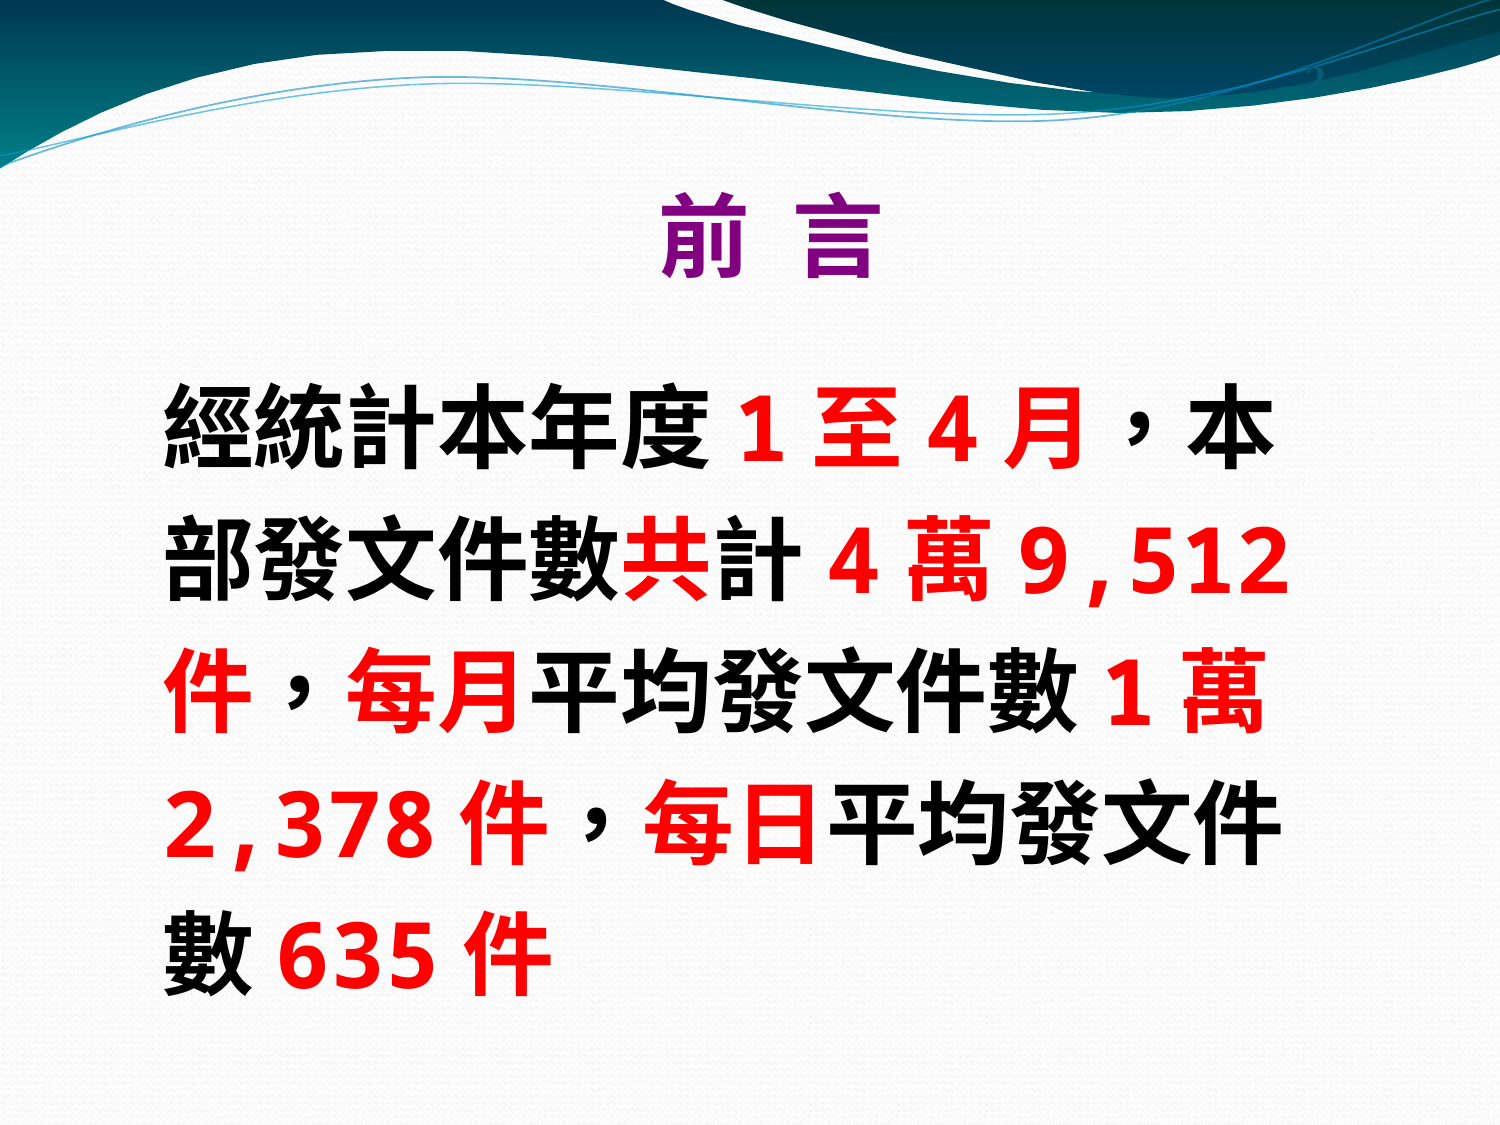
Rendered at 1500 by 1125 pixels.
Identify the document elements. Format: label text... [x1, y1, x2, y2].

text_box 經統計本年度1至4月，本部發文件數共計4萬9,512件，每月平均發文件數1萬2,378件，每日平均發文件數635件 [162, 348, 1341, 1007]
title 前 言 [560, 160, 940, 289]
text_box [1305, 42, 1431, 103]
